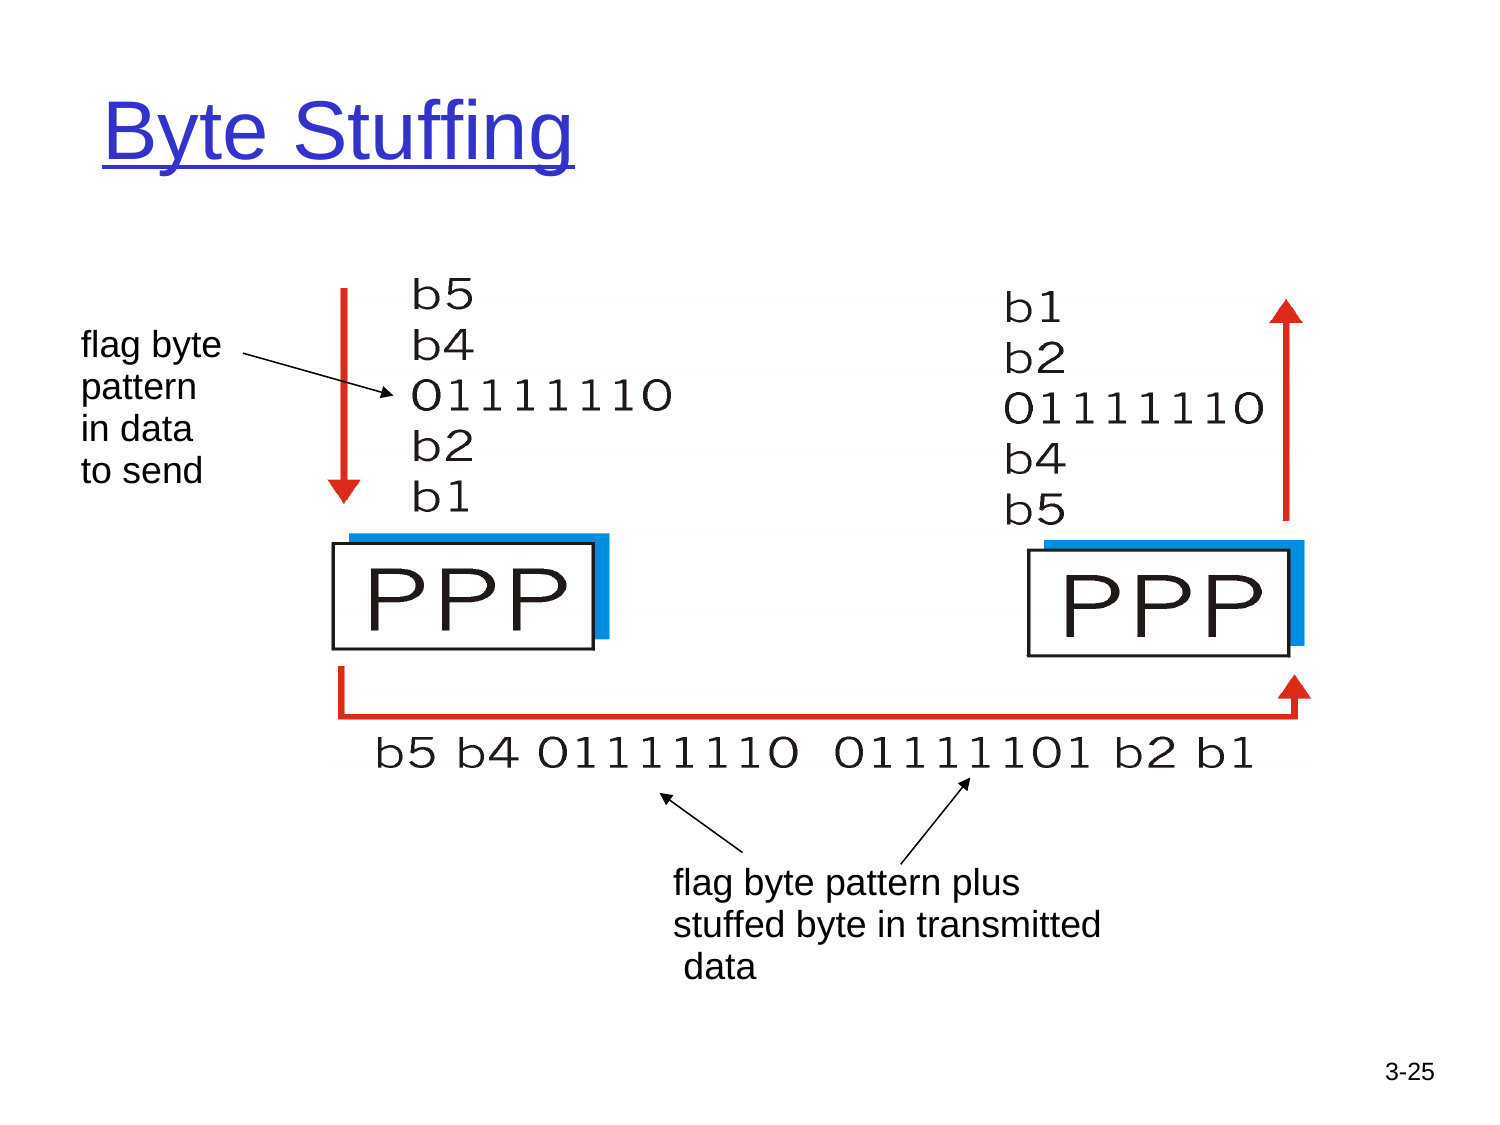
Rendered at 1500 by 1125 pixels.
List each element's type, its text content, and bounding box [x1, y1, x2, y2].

text_box flag byte pattern in data to send [66, 315, 238, 499]
picture [327, 278, 1311, 768]
text_box flag byte pattern plus stuffed byte in transmitted data [658, 853, 1122, 996]
title Byte Stuffing [87, 37, 1363, 225]
